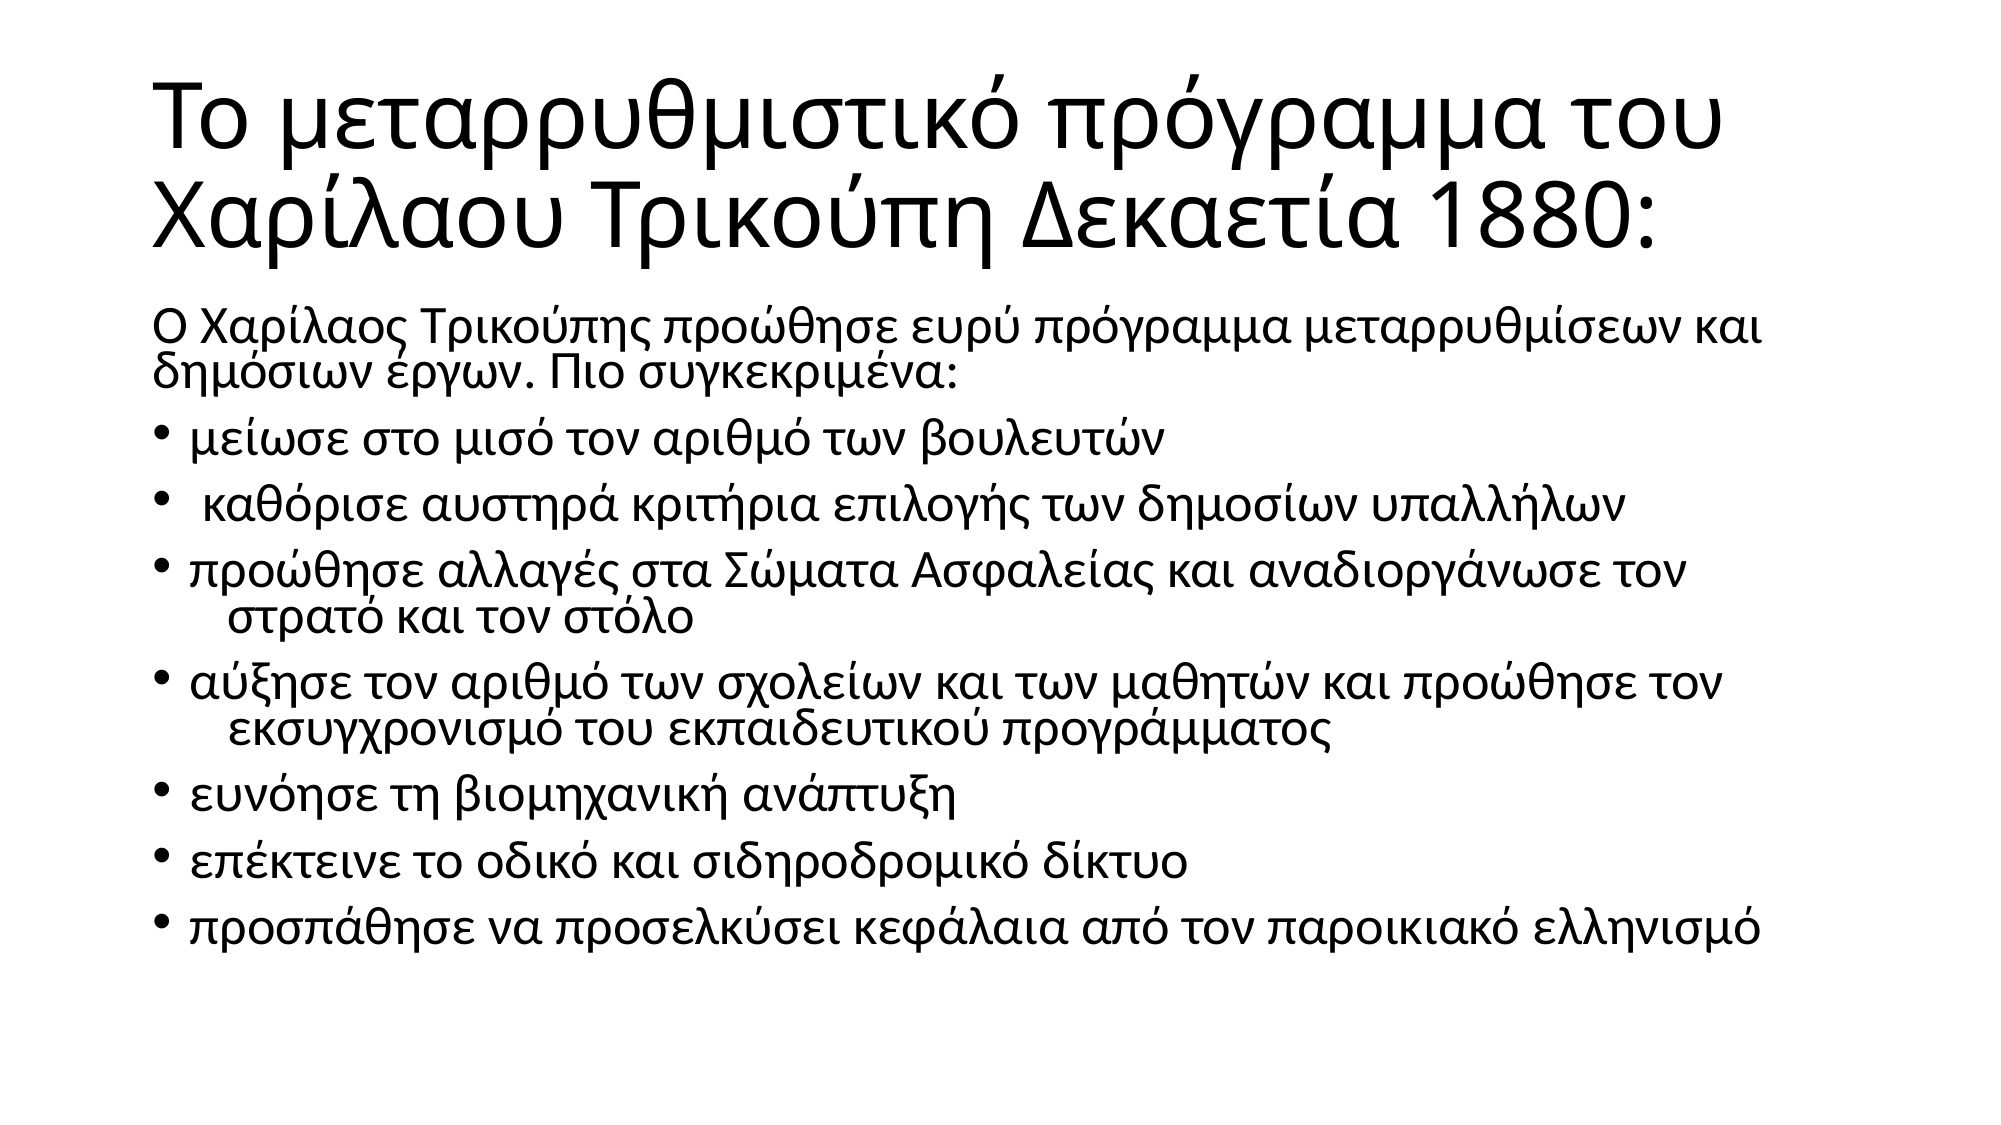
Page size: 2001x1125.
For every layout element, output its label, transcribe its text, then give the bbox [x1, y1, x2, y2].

list Ο Χαρίλαος Τρικούπης προώθησε ευρύ πρόγραμμα μεταρρυθμίσεων και δημόσιων έργων. Πιο συγκεκριμένα: μείωσε στο μισό τον αριθμό των βουλευτών καθόρισε αυστηρά κριτήρια επιλογής των δημοσίων υπαλλήλων προώθησε αλλαγές στα Σώματα Ασφαλείας και αναδιοργάνωσε τον στρατό και τον στόλο αύξησε τον αριθμό των σχολείων και των μαθητών και προώθησε τον εκσυγχρονισμό του εκπαιδευτικού προγράμματος ευνόησε τη βιομηχανική ανάπτυξη επέκτεινε το οδικό και σιδηροδρομικό δίκτυο προσπάθησε να προσελκύσει κεφάλαια από τον παροικιακό ελληνισμό [137, 299, 1863, 1014]
title Το μεταρρυθμιστικό πρόγραμμα του Χαρίλαου Τρικούπη Δεκαετία 1880: [137, 59, 1863, 278]
